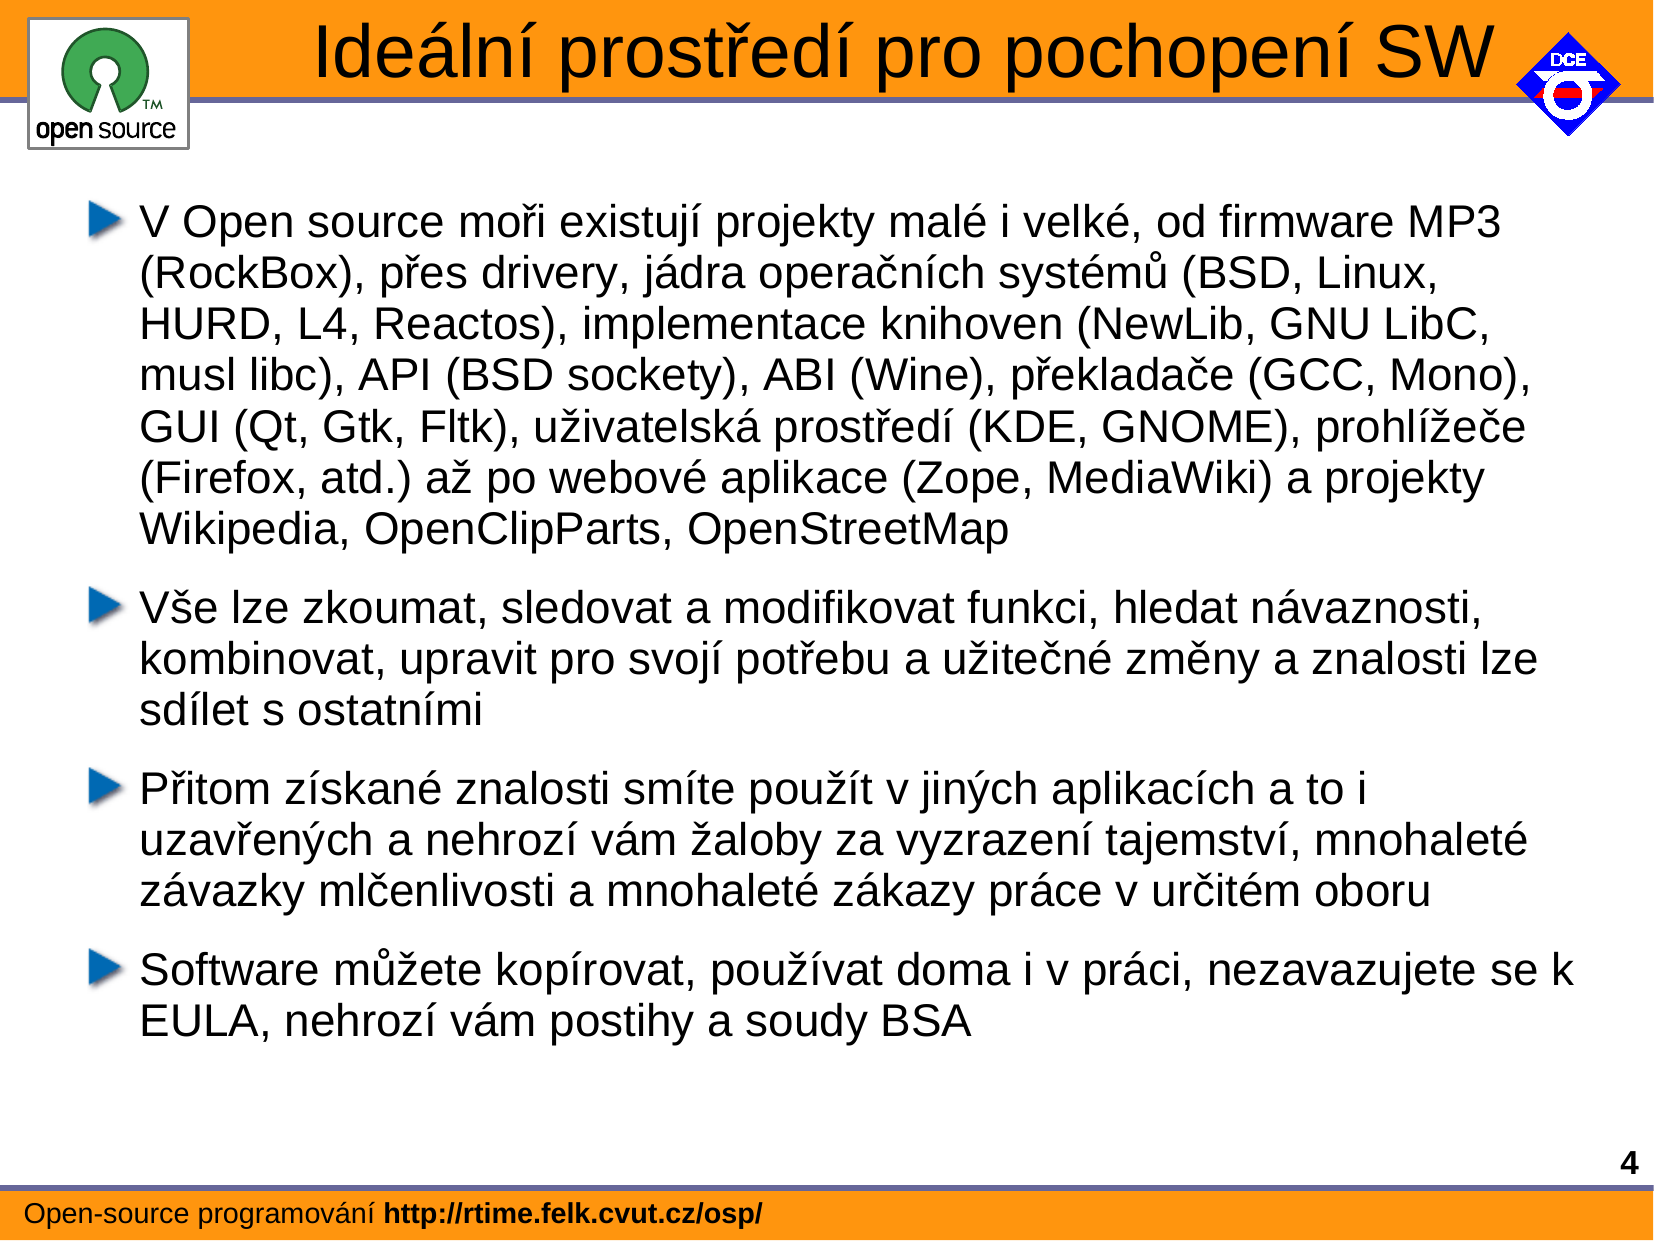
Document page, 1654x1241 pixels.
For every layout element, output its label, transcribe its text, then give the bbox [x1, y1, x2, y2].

title Ideální prostředí pro pochopení SW [178, 4, 1631, 98]
list V Open source moři existují projekty malé i velké, od firmware MP3 (RockBox), přes drivery, jádra operačních systémů (BSD, Linux, HURD, L4, Reactos), implementace knihoven (NewLib, GNU LibC, musl libc), API (BSD sockety), ABI (Wine), překladače (GCC, Mono), GUI (Qt, Gtk, Fltk), uživatelská prostředí (KDE, GNOME), prohlížeče (Firefox, atd.) až po webové aplikace (Zope, MediaWiki) a projekty Wikipedia, OpenClipParts, OpenStreetMap Vše lze zkoumat, sledovat a modifikovat funkci, hledat návaznosti, kombinovat, upravit pro svojí potřebu a užitečné změny a znalosti lze sdílet s ostatními Přitom získané znalosti smíte použít v jiných aplikacích a to i uzavřených a nehrozí vám žaloby za vyzrazení tajemství, mnohaleté závazky mlčenlivosti a mnohaleté zákazy práce v určitém oboru Software můžete kopírovat, používat doma i v práci, nezavazujete se k EULA, nehrozí vám postihy a soudy BSA [68, 195, 1592, 1151]
